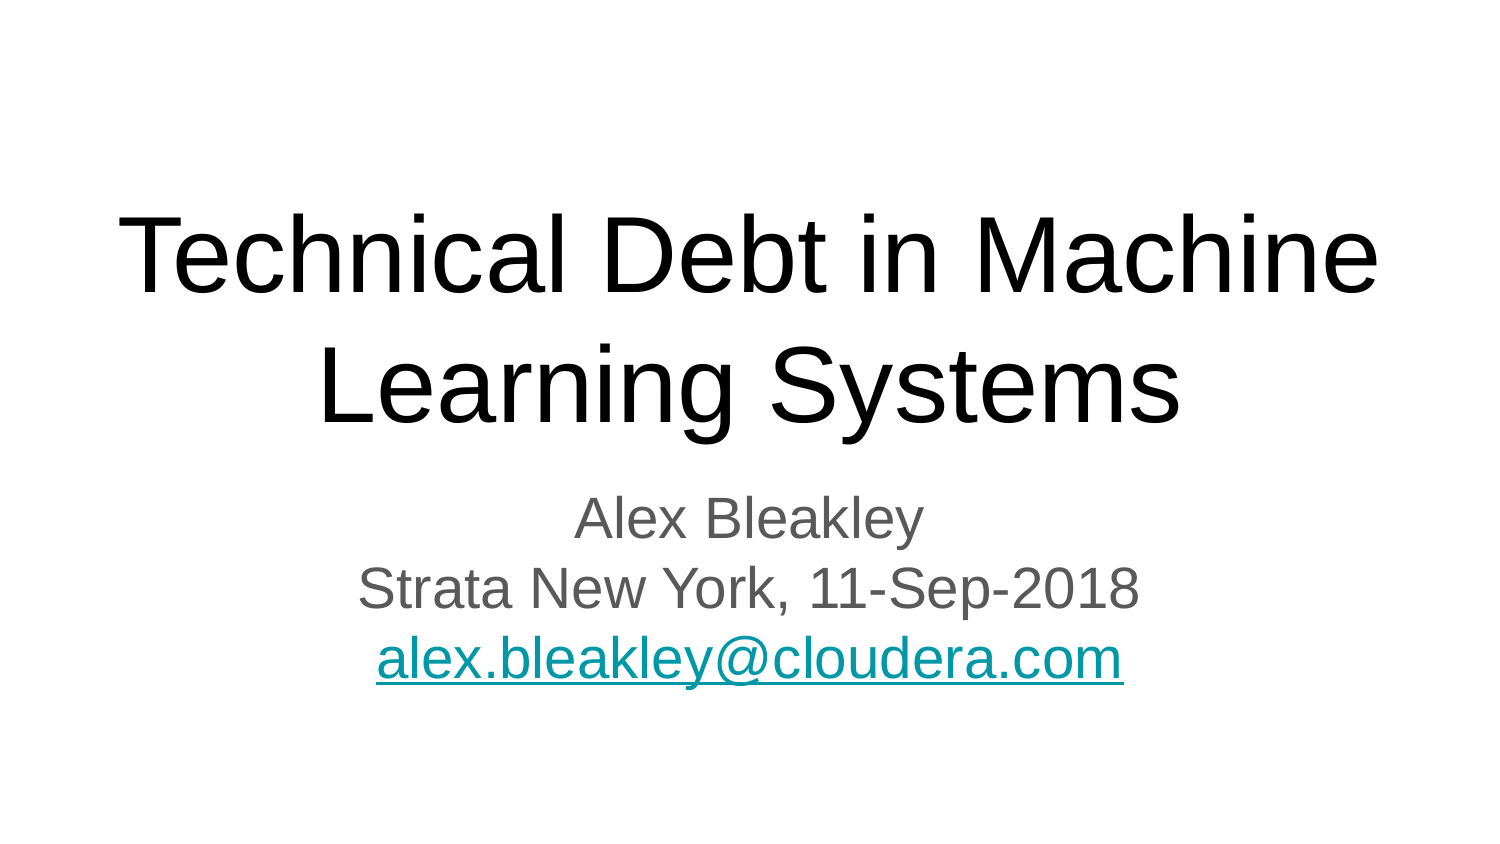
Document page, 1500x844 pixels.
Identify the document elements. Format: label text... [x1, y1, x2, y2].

title Technical Debt in Machine Learning Systems [51, 122, 1449, 459]
subtitle Alex Bleakley Strata New York, 11-Sep-2018 alex.bleakley@cloudera.com [51, 464, 1449, 650]
